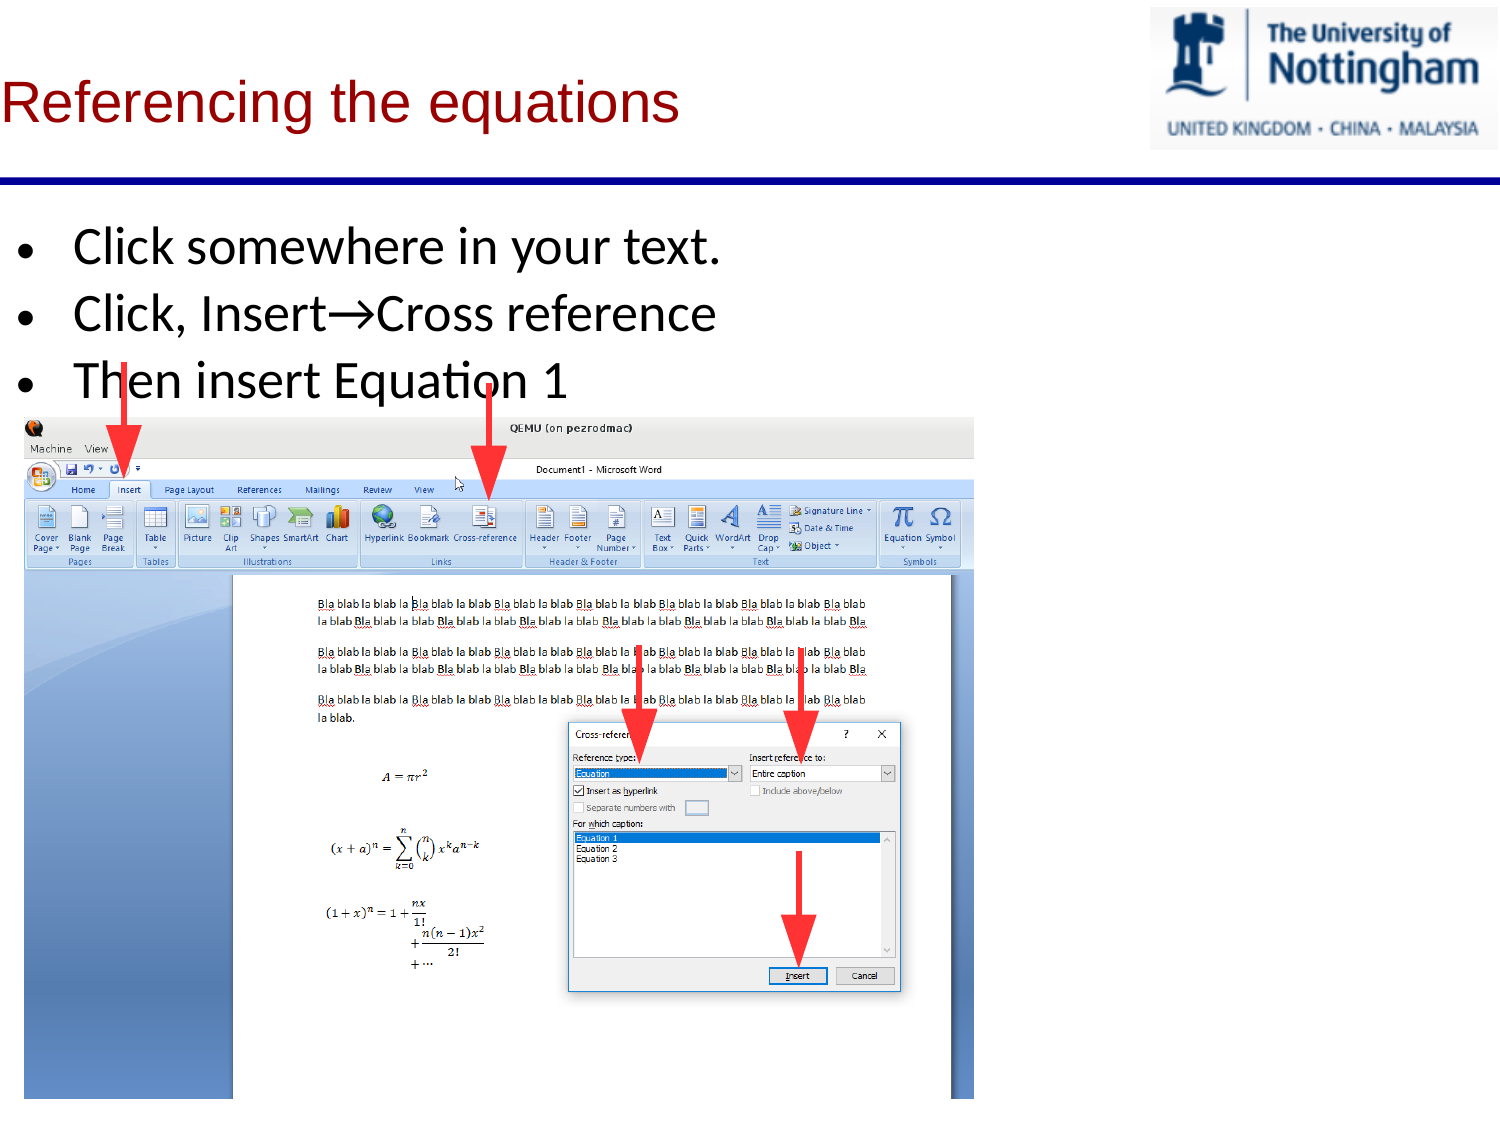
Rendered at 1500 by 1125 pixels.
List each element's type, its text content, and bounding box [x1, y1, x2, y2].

text_box Click somewhere in your text. Click, Insert→Cross reference Then insert Equation 1 [2, 216, 1215, 420]
title Referencing the equations [0, 24, 1124, 180]
picture [24, 420, 974, 1099]
picture [1150, 7, 1498, 150]
